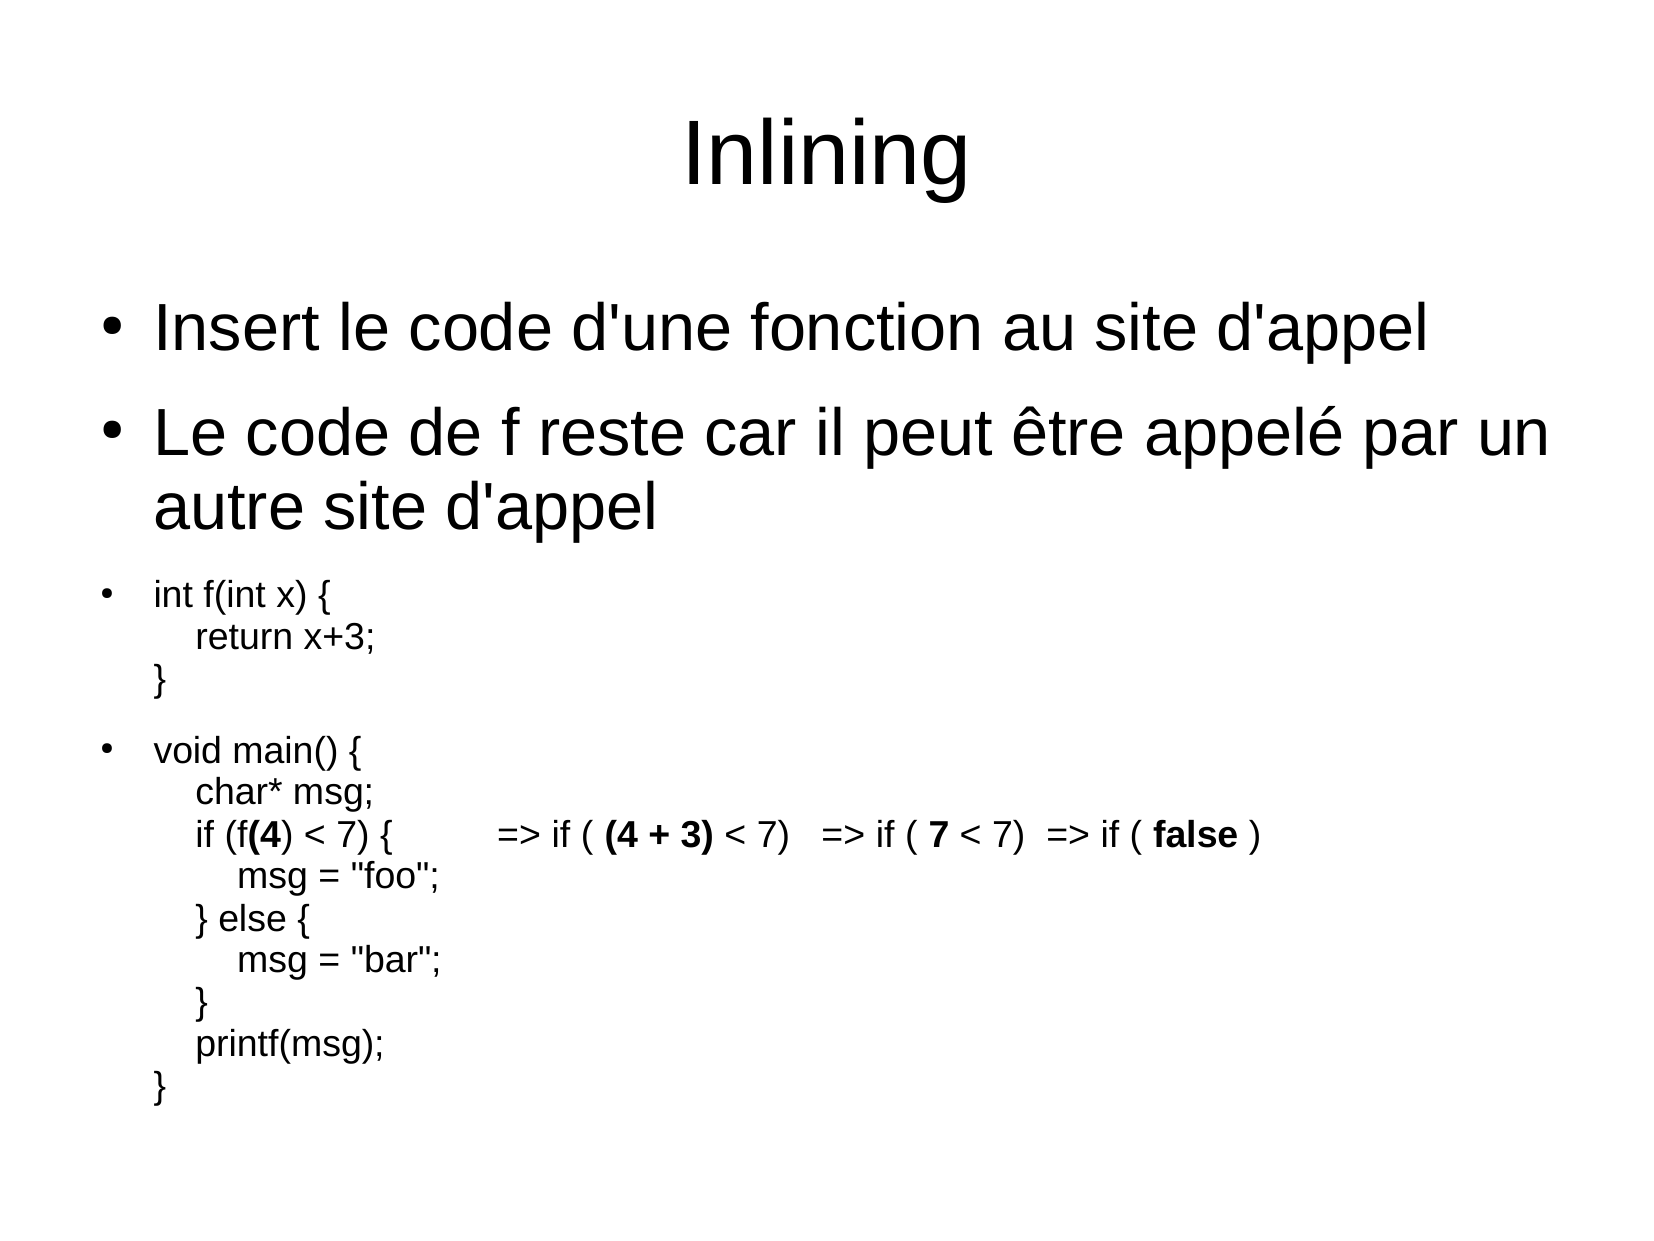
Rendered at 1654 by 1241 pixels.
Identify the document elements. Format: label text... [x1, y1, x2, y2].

title Inlining [82, 56, 1571, 250]
list Insert le code d'une fonction au site d'appel Le code de f reste car il peut être appelé par un autre site d'appel int f(int x) { return x+3; } void main() { char* msg; if (f(4) < 7) { => if ( (4 + 3) < 7) => if ( 7 < 7) => if ( false ) msg = "foo"; } else { msg = "bar"; } printf(msg); } [82, 290, 1571, 1107]
